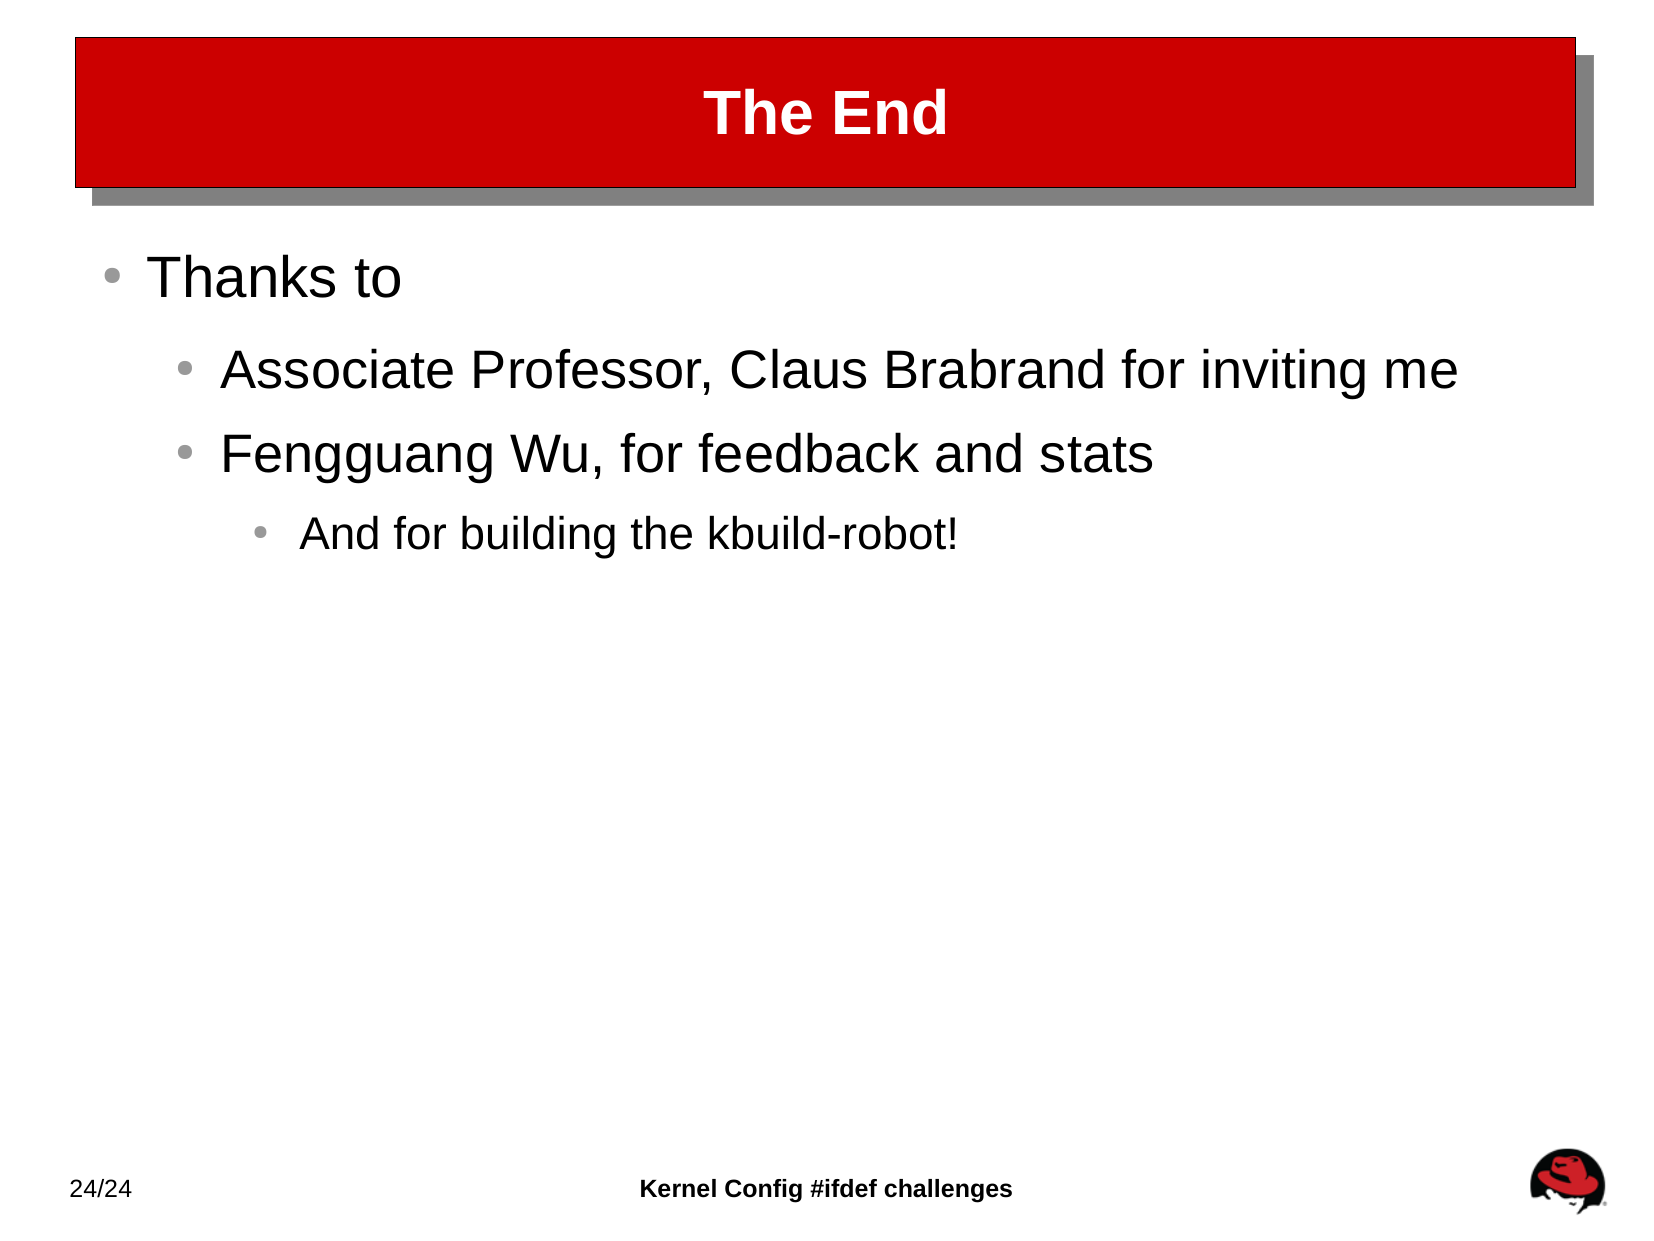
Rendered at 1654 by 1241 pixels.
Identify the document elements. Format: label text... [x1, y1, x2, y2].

list Thanks to Associate Professor, Claus Brabrand for inviting me Fengguang Wu, for feedback and stats And for building the kbuild-robot! [86, 244, 1576, 1039]
title The End [82, 37, 1571, 188]
picture [1529, 1146, 1613, 1224]
